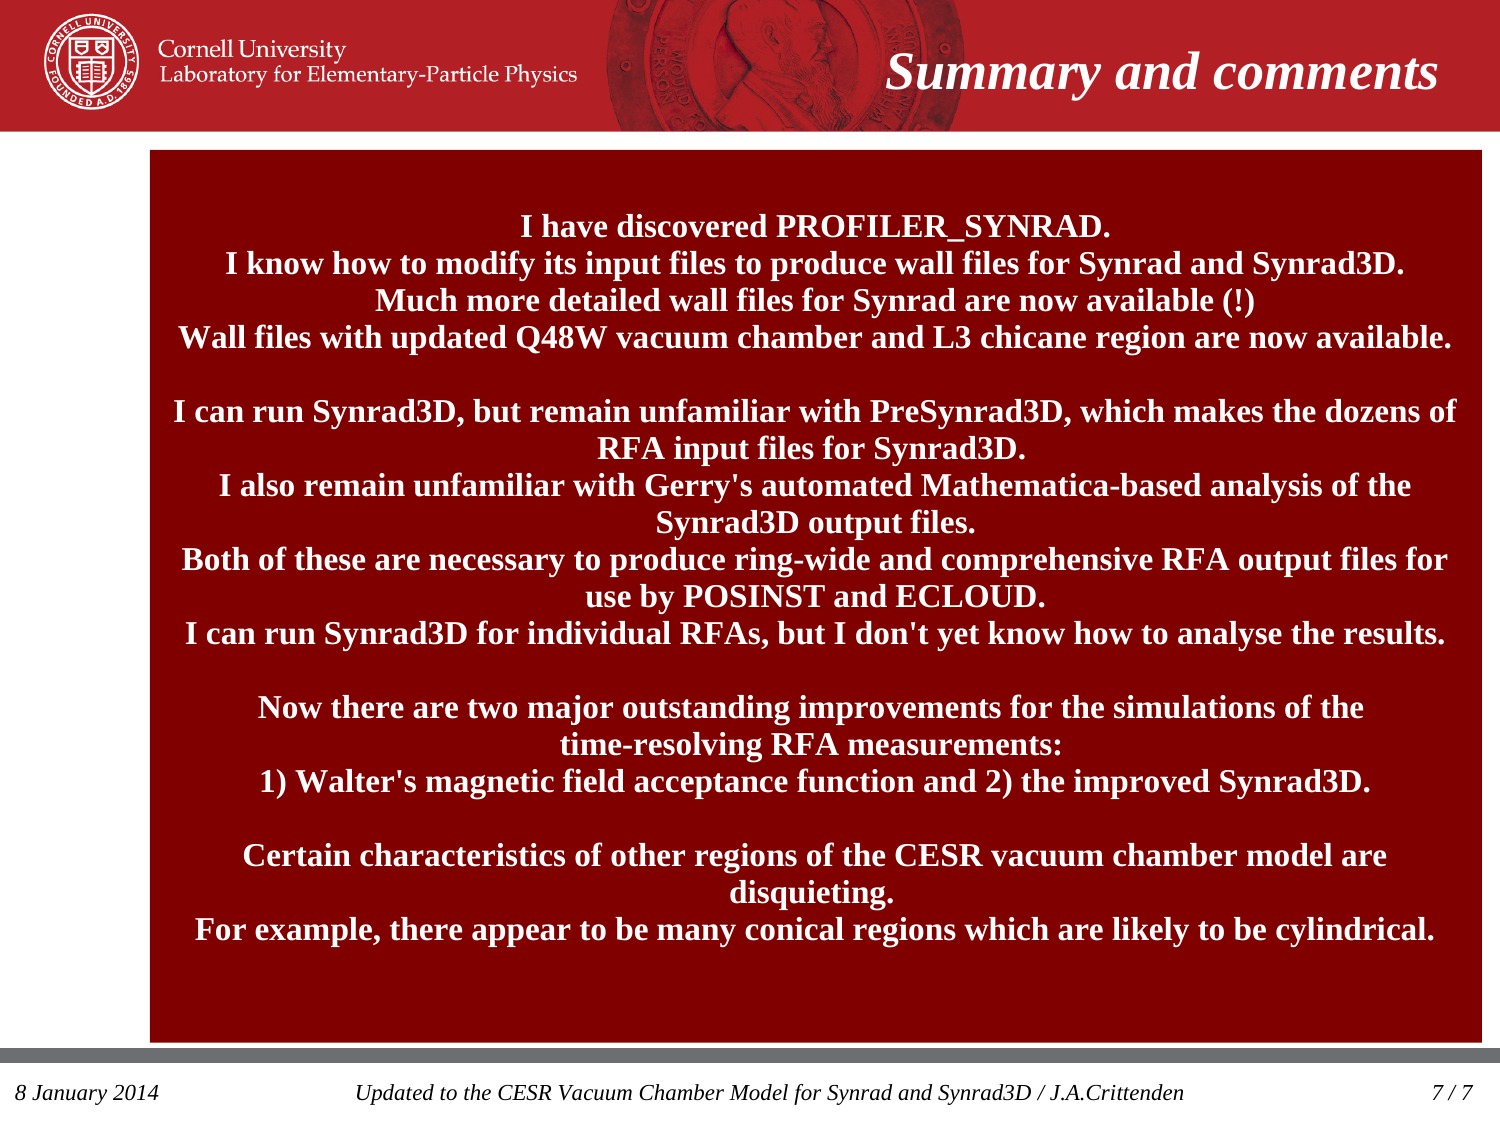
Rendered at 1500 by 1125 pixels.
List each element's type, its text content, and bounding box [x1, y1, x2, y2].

text_box I have discovered PROFILER_SYNRAD. I know how to modify its input files to produce wall files for Synrad and Synrad3D. Much more detailed wall files for Synrad are now available (!) Wall files with updated Q48W vacuum chamber and L3 chicane region are now available. I can run Synrad3D, but remain unfamiliar with PreSynrad3D, which makes the dozens of RFA input files for Synrad3D. I also remain unfamiliar with Gerry's automated Mathematica-based analysis of the Synrad3D output files. Both of these are necessary to produce ring-wide and comprehensive RFA output files for use by POSINST and ECLOUD. I can run Synrad3D for individual RFAs, but I don't yet know how to analyse the results. Now there are two major outstanding improvements for the simulations of the time-resolving RFA measurements: 1) Walter's magnetic field acceptance function and 2) the improved Synrad3D. Certain characteristics of other regions of the CESR vacuum chamber model are disquieting. For example, there appear to be many conical regions which are likely to be cylindrical. [149, 149, 1482, 1043]
title Summary and comments [825, 7, 1500, 136]
picture [0, 0, 1500, 132]
